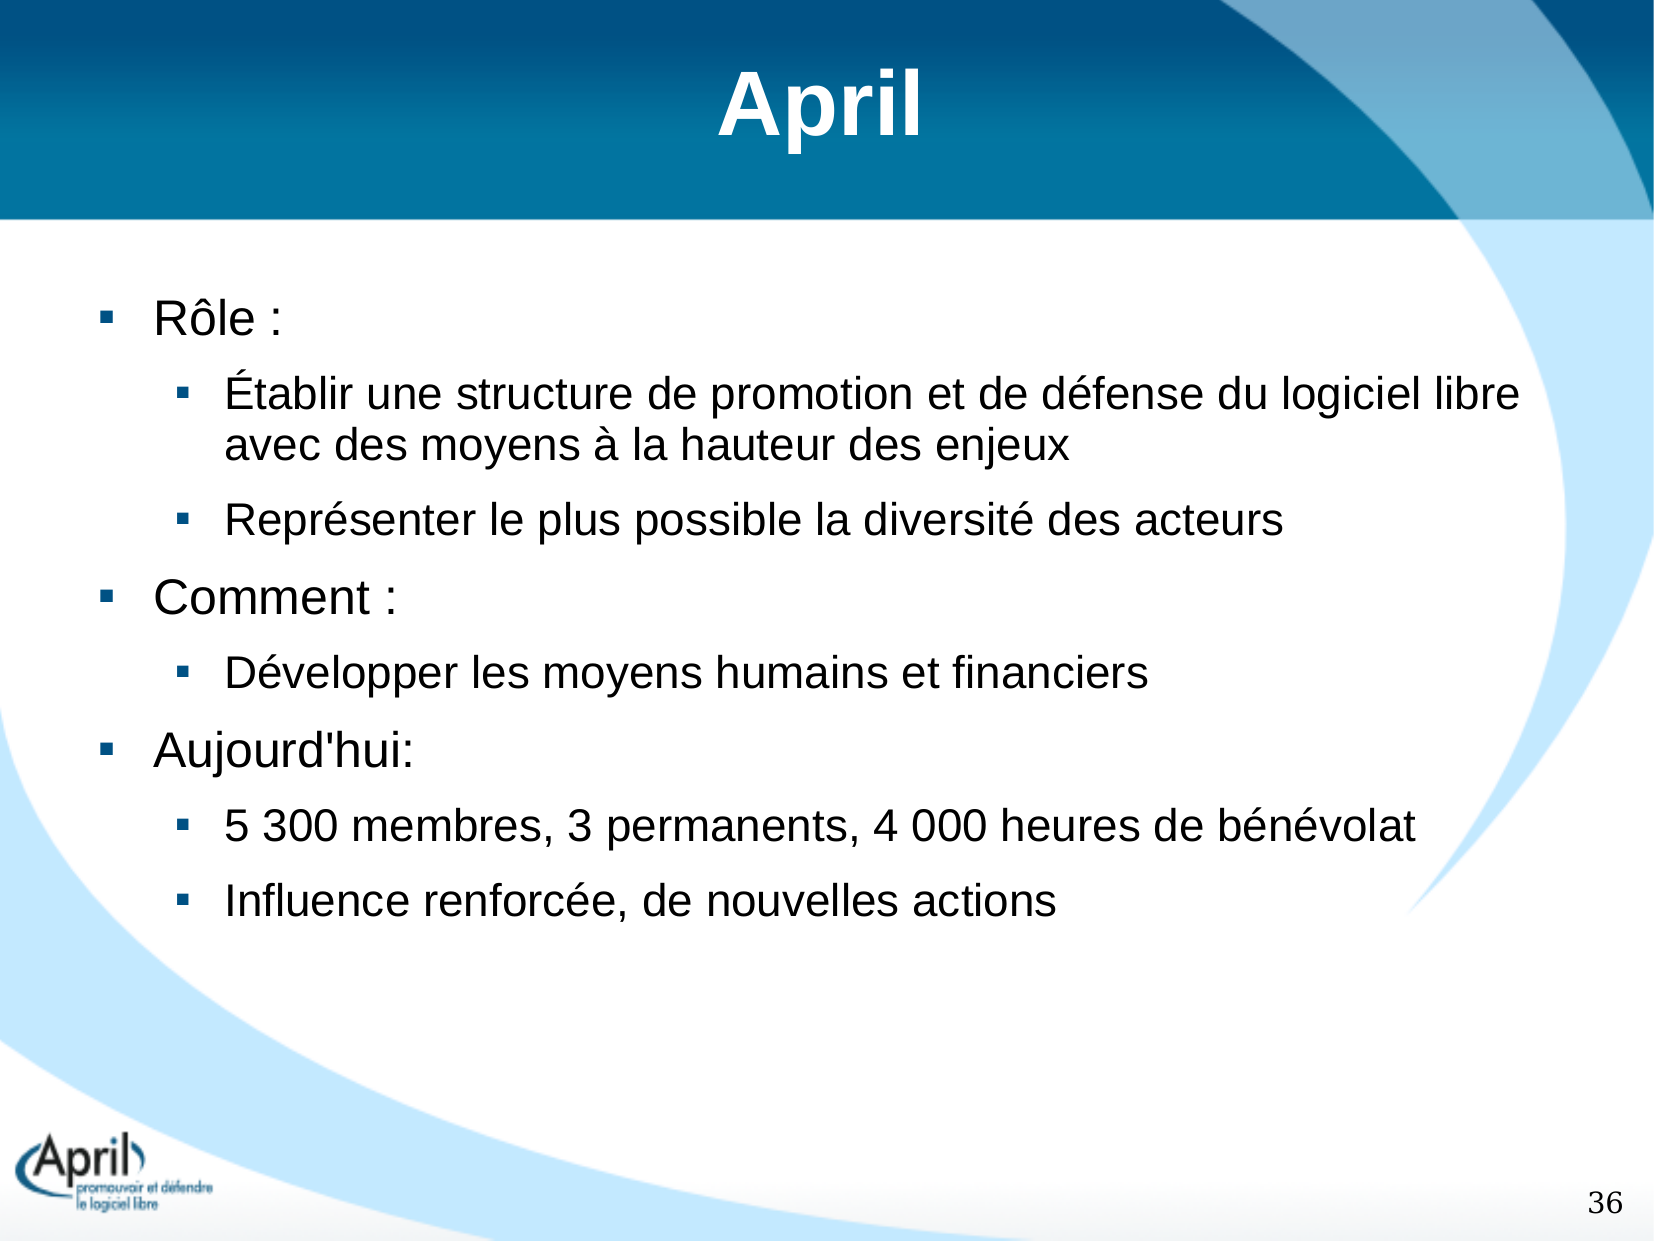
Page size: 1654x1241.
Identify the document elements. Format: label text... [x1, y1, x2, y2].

title April [76, 7, 1565, 200]
picture [0, 0, 1654, 1241]
list Rôle : Établir une structure de promotion et de défense du logiciel libre avec des moyens à la hauteur des enjeux Représenter le plus possible la diversité des acteurs Comment : Développer les moyens humains et financiers Aujourd'hui: 5 300 membres, 3 permanents, 4 000 heures de bénévolat Influence renforcée, de nouvelles actions [82, 290, 1571, 1094]
